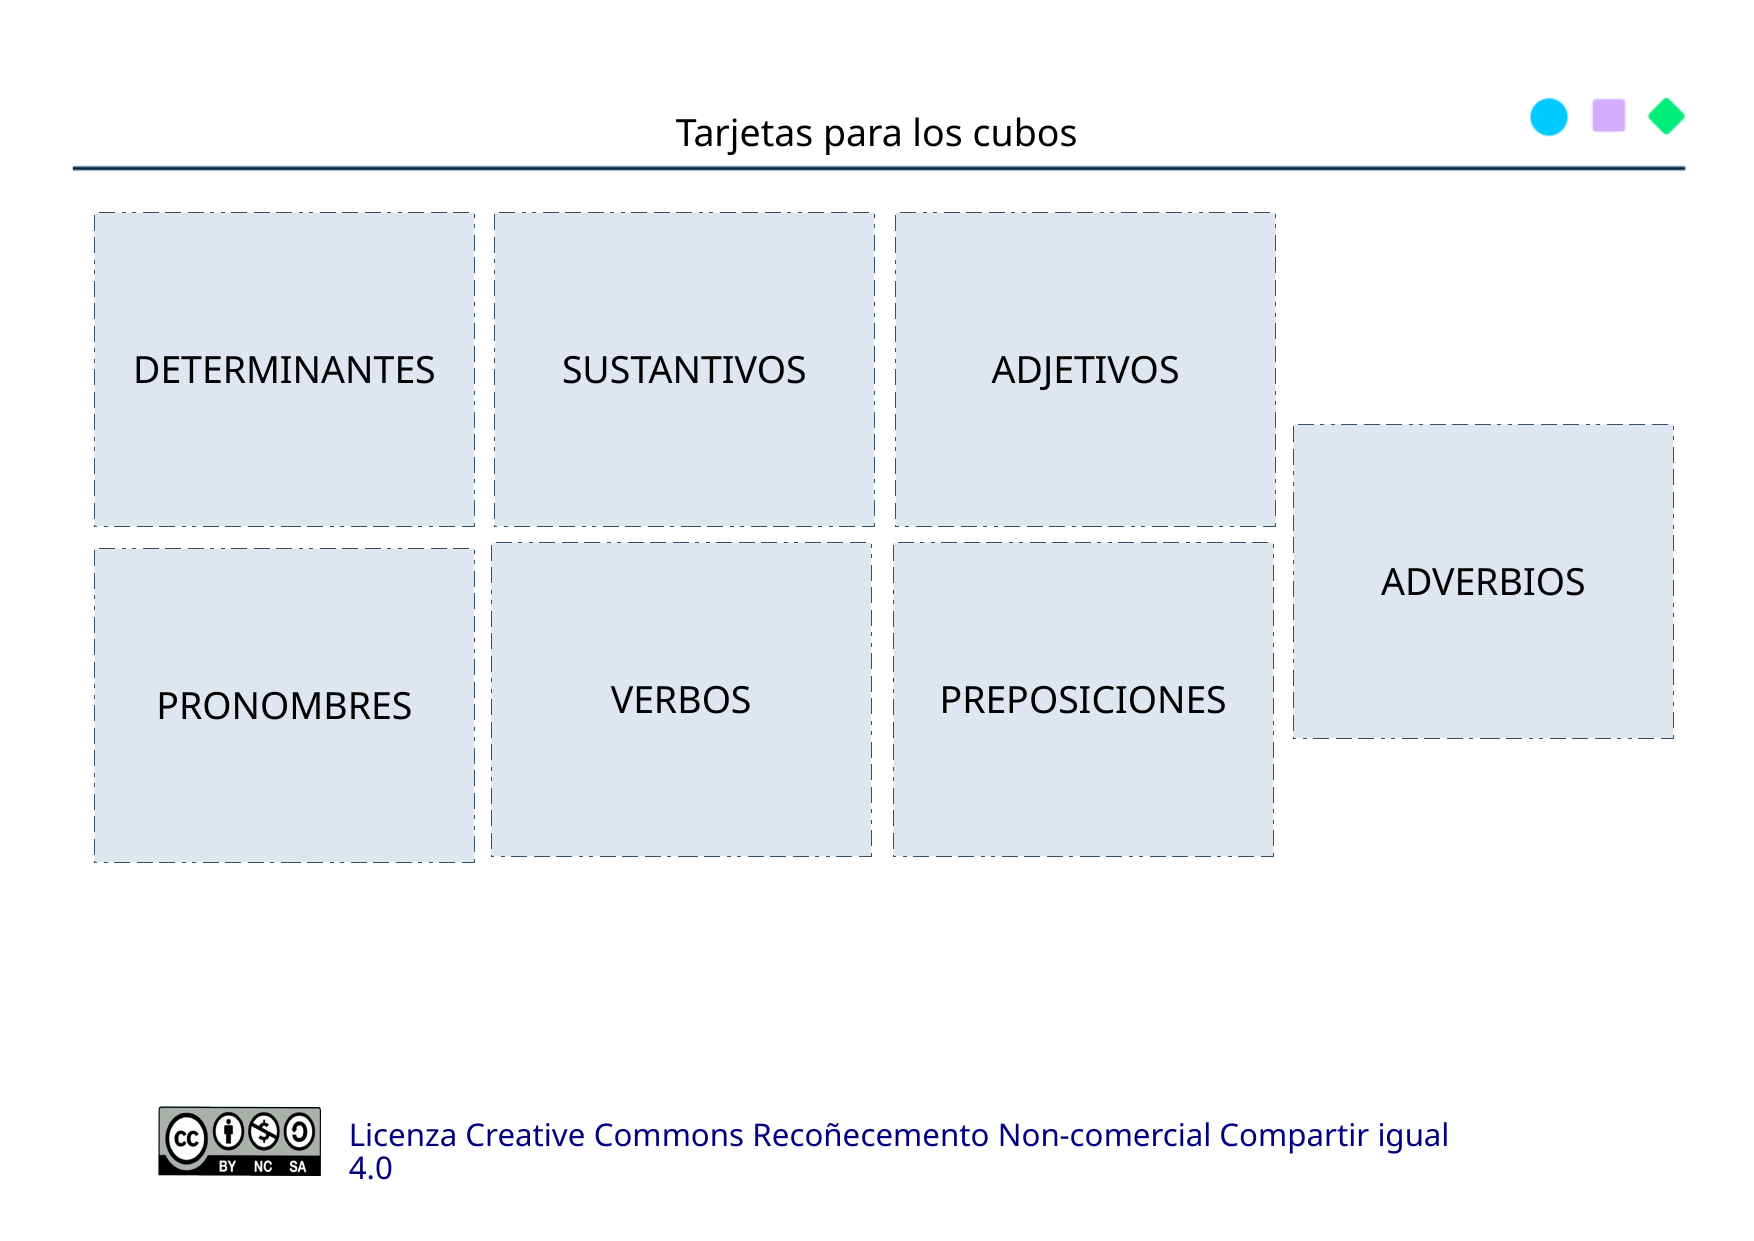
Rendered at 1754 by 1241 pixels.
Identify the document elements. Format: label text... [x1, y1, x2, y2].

text_box PREPOSICIONES [893, 542, 1274, 857]
text_box ADJETIVOS [895, 212, 1276, 527]
text_box VERBOS [491, 542, 872, 857]
text_box DETERMINANTES [94, 212, 475, 527]
text_box Licenza Creative Commons Recoñecemento Non-comercial Compartir igual 4.0 [333, 1086, 1480, 1182]
text_box PRONOMBRES [94, 548, 475, 863]
text_box SUSTANTIVOS [494, 212, 875, 527]
picture [59, 70, 1695, 194]
picture [158, 1106, 321, 1176]
text_box ADVERBIOS [1293, 424, 1674, 739]
